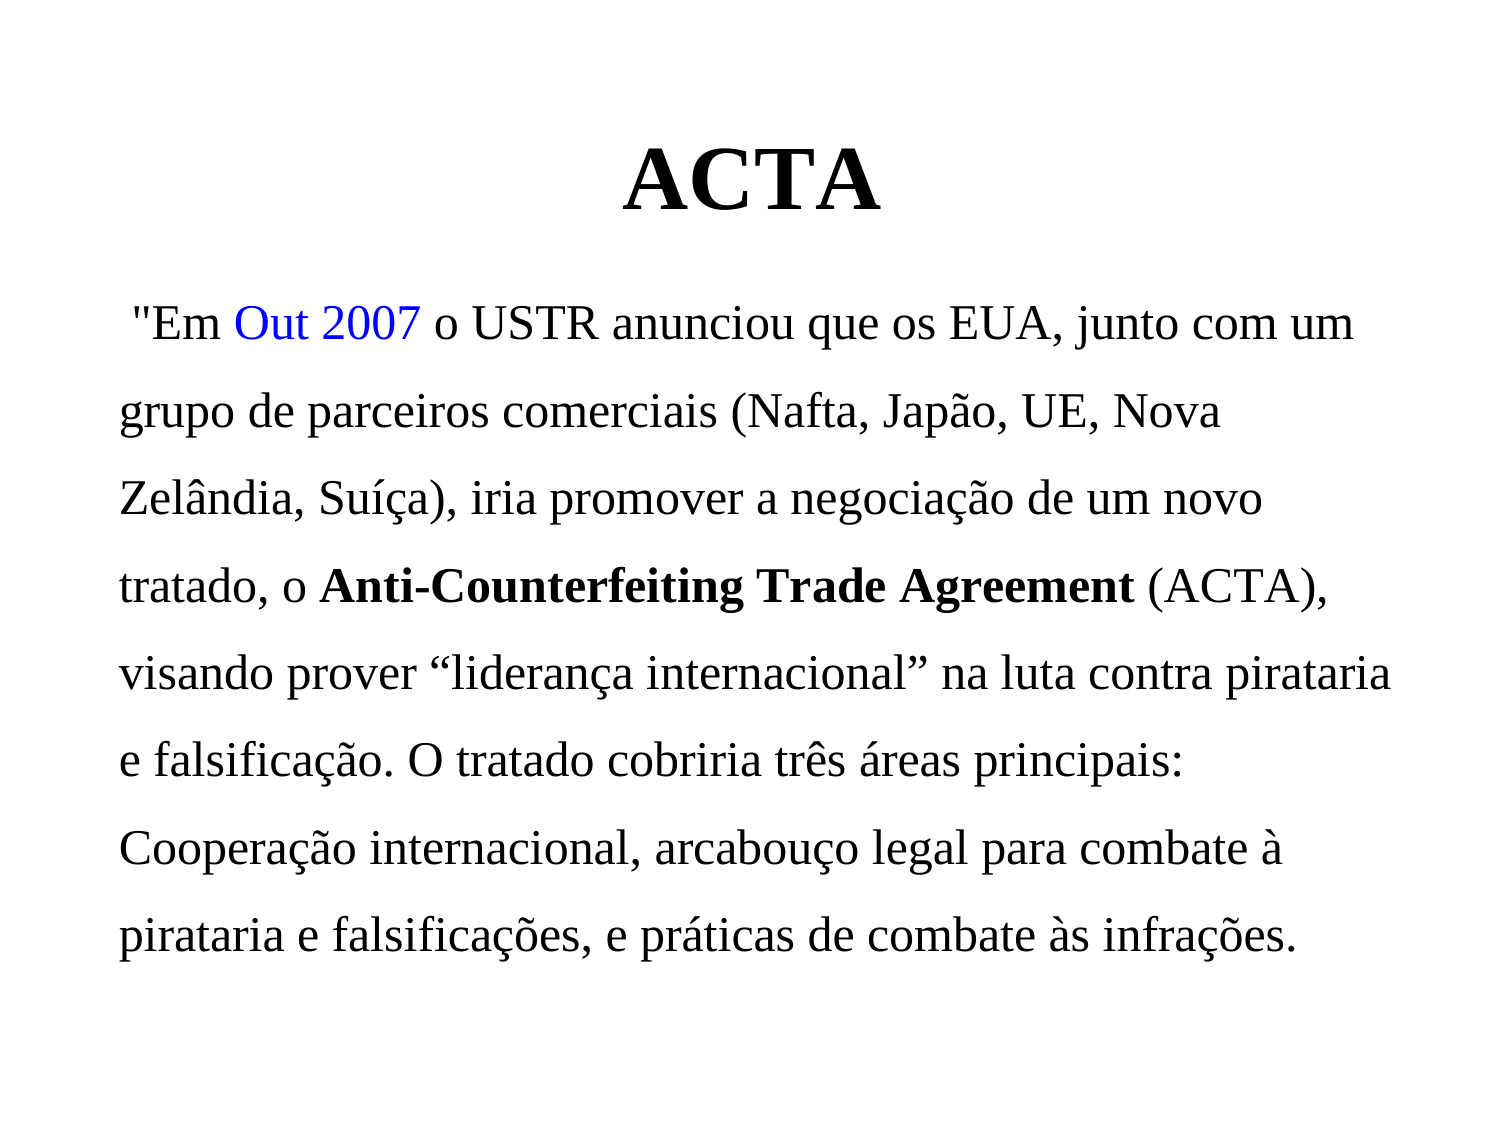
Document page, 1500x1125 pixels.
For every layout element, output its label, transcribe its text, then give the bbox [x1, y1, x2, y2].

title ACTA [87, 52, 1416, 307]
text_box "Em Out 2007 o USTR anunciou que os EUA, junto com um grupo de parceiros comerciais (Nafta, Japão, UE, Nova Zelândia, Suíça), iria promover a negociação de um novo tratado, o Anti-Counterfeiting Trade Agreement (ACTA), visando prover “liderança internacional” na luta contra pirataria e falsificação. O tratado cobriria três áreas principais: Cooperação internacional, arcabouço legal para combate à pirataria e falsificações, e práticas de combate às infrações. [103, 255, 1421, 971]
